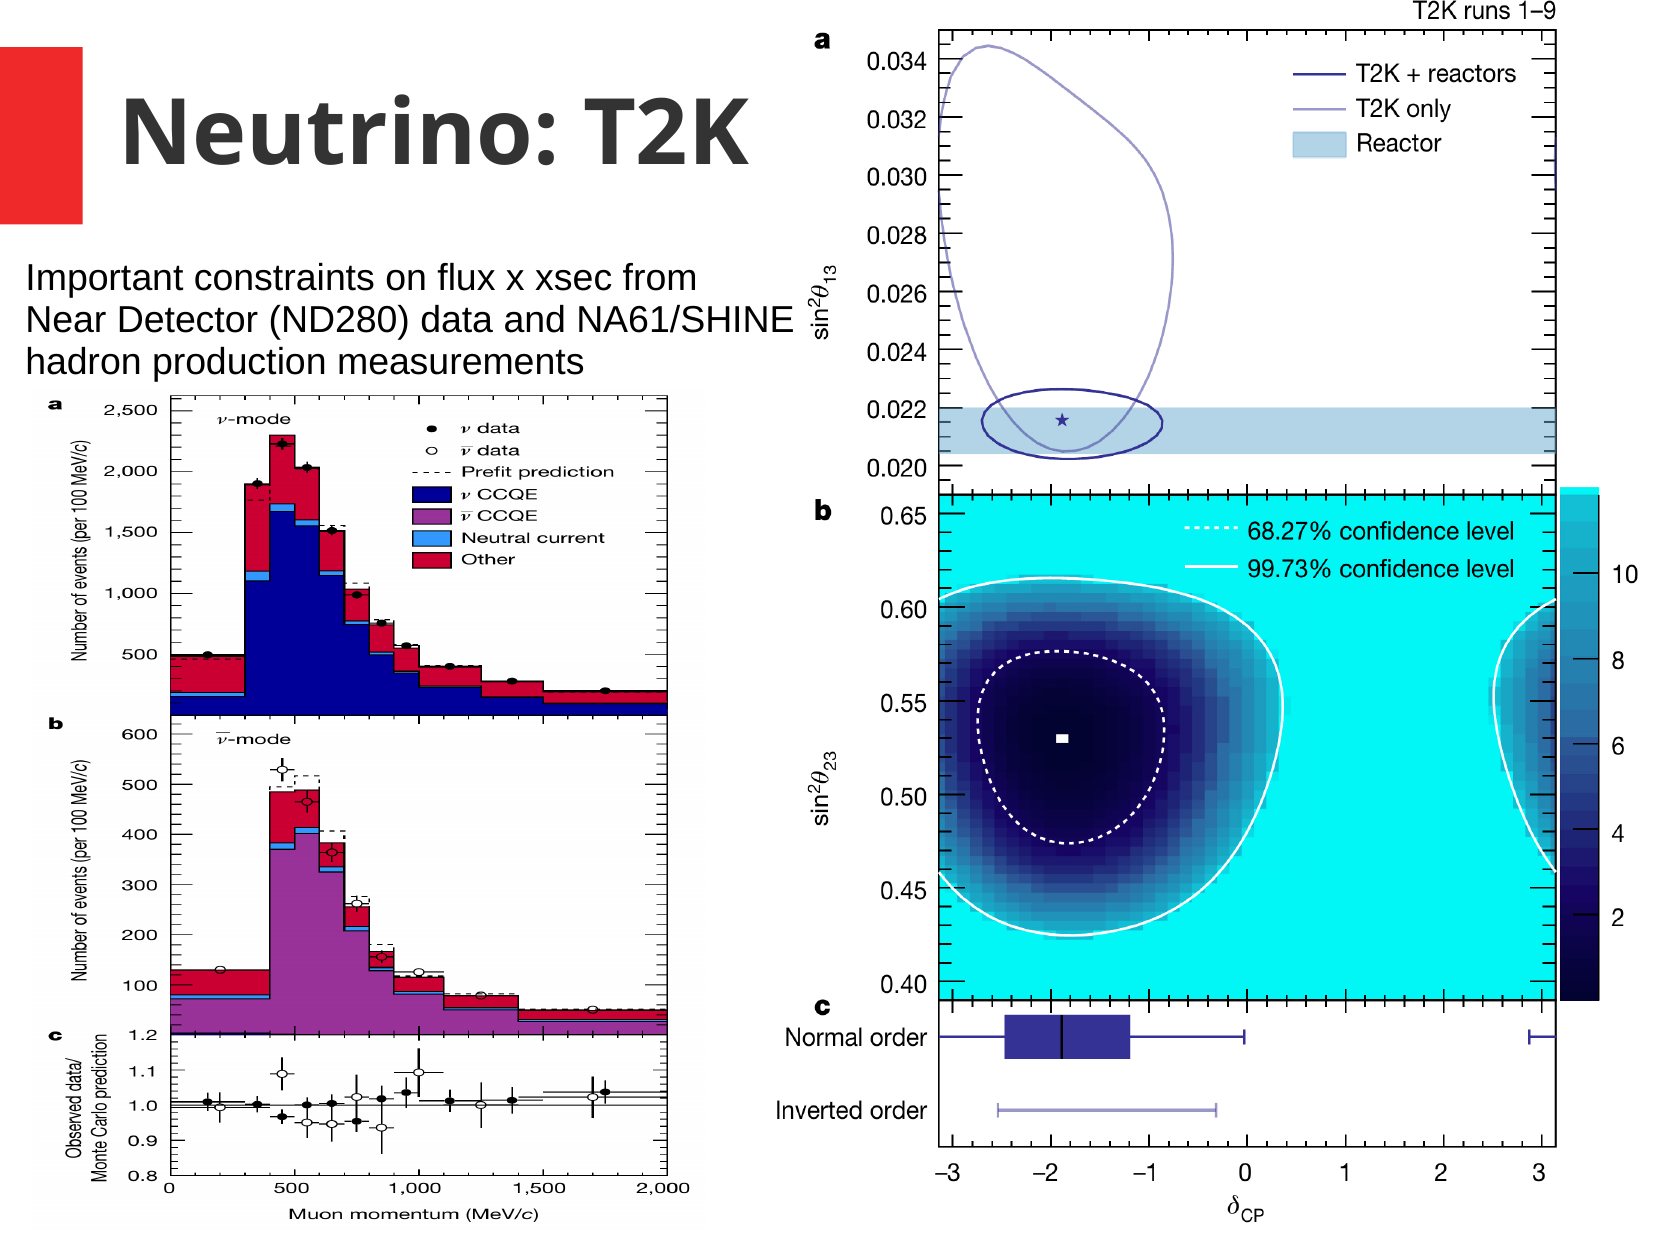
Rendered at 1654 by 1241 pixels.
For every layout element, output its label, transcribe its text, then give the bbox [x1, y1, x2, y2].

picture [33, 391, 706, 1231]
title Neutrino: T2K [118, 22, 1571, 237]
text_box Important constraints on flux x xsec from Near Detector (ND280) data and NA61/SHINE hadron production measurements [10, 249, 811, 391]
picture [735, 0, 1654, 1241]
